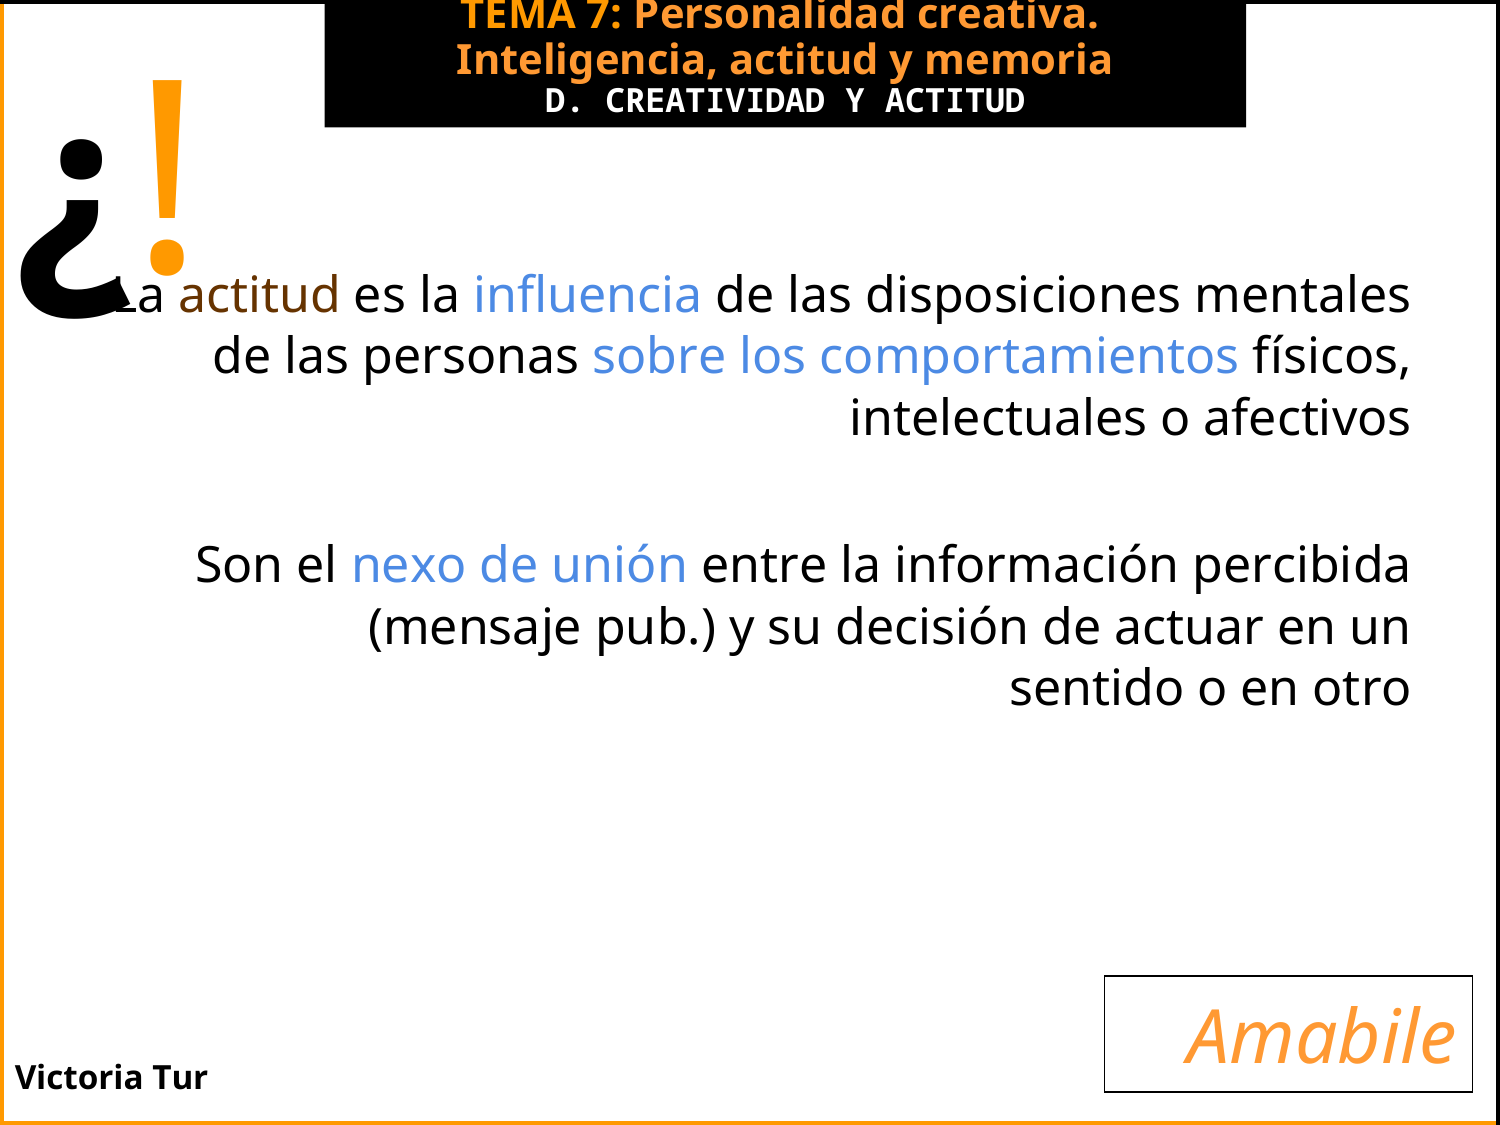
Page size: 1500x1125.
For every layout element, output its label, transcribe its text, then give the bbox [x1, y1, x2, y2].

list La actitud es la influencia de las disposiciones mentales de las personas sobre los comportamientos físicos, intelectuales o afectivos Son el nexo de unión entre la información percibida (mensaje pub.) y su decisión de actuar en un sentido o en otro [76, 255, 1427, 998]
text_box Amabile [1104, 976, 1473, 1092]
